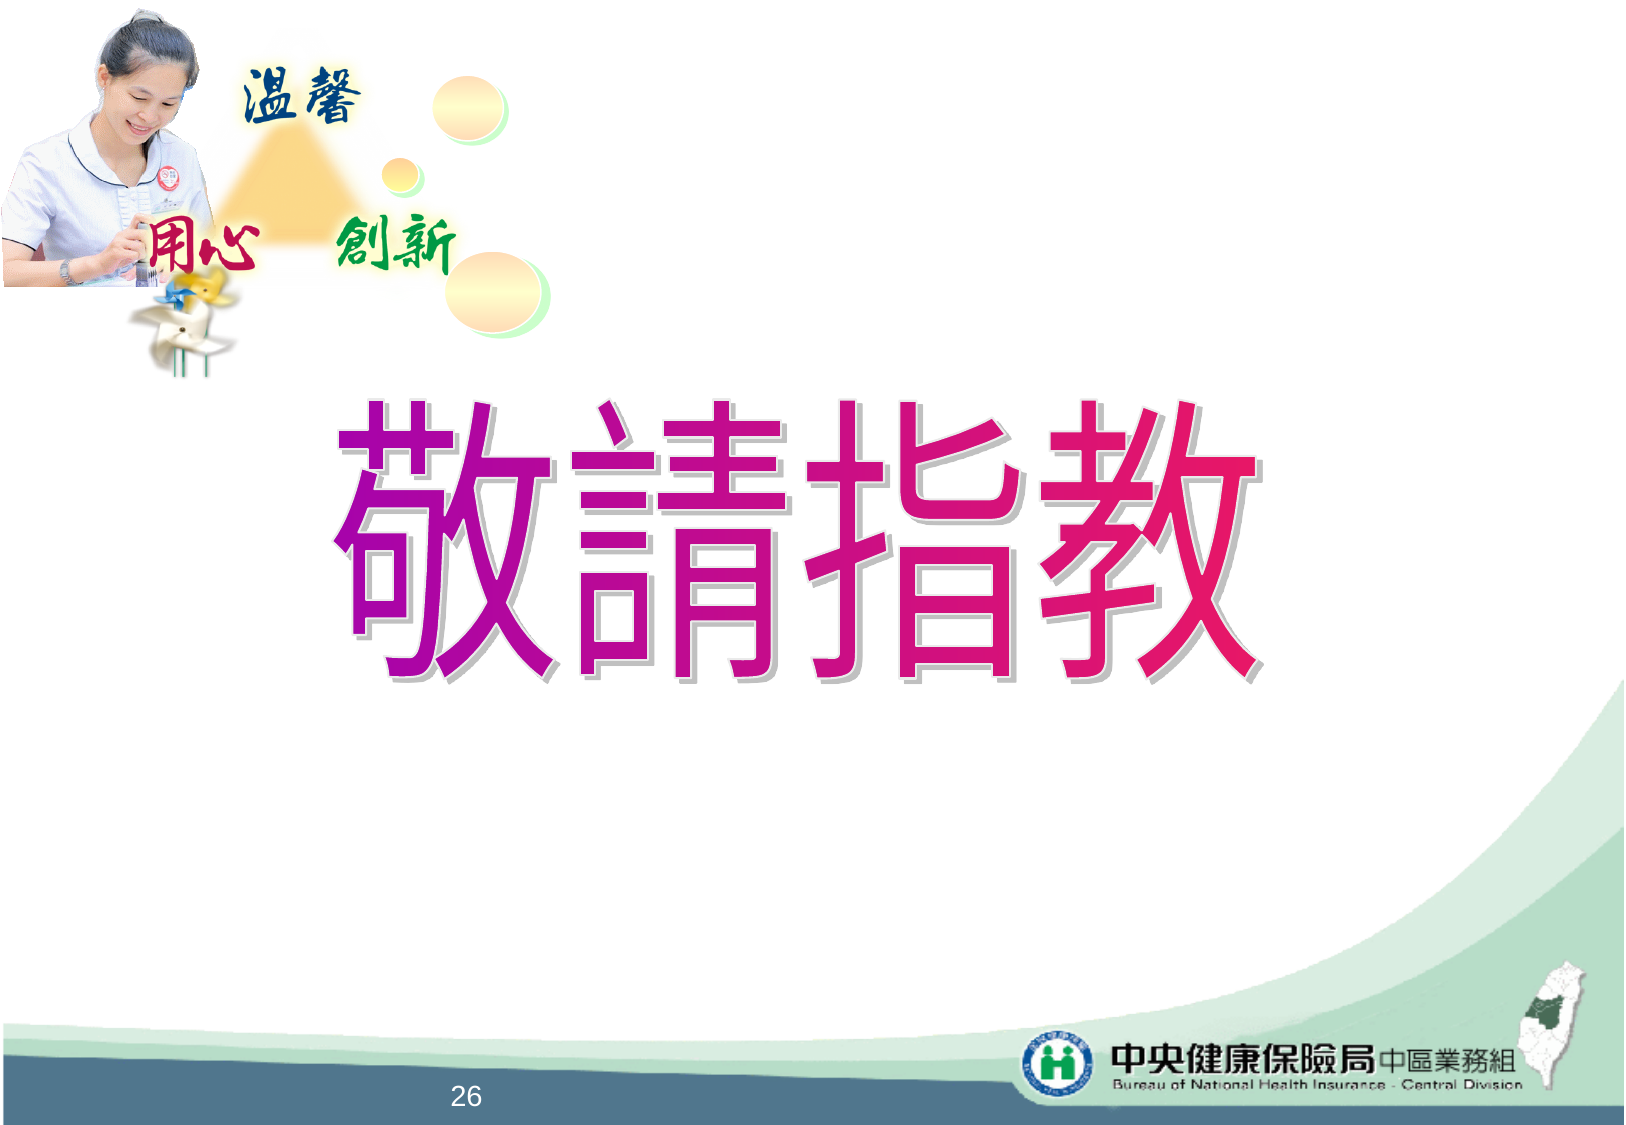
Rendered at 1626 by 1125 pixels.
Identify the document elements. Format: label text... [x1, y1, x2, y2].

text_box 敬請指教 [580, 491, 648, 510]
text_box 敬請指教 [656, 399, 787, 511]
text_box 敬請指教 [580, 531, 648, 550]
text_box 敬請指教 [1038, 399, 1258, 680]
text_box 敬請指教 [803, 399, 888, 679]
text_box 敬請指教 [899, 400, 1021, 520]
text_box 敬請指教 [331, 399, 555, 680]
text_box 敬請指教 [674, 527, 772, 679]
text_box 敬請指教 [570, 451, 655, 470]
text_box 敬請指教 [899, 545, 1010, 679]
text_box [435, 1065, 815, 1125]
text_box 敬請指教 [596, 398, 628, 449]
text_box 敬請指教 [580, 571, 649, 675]
